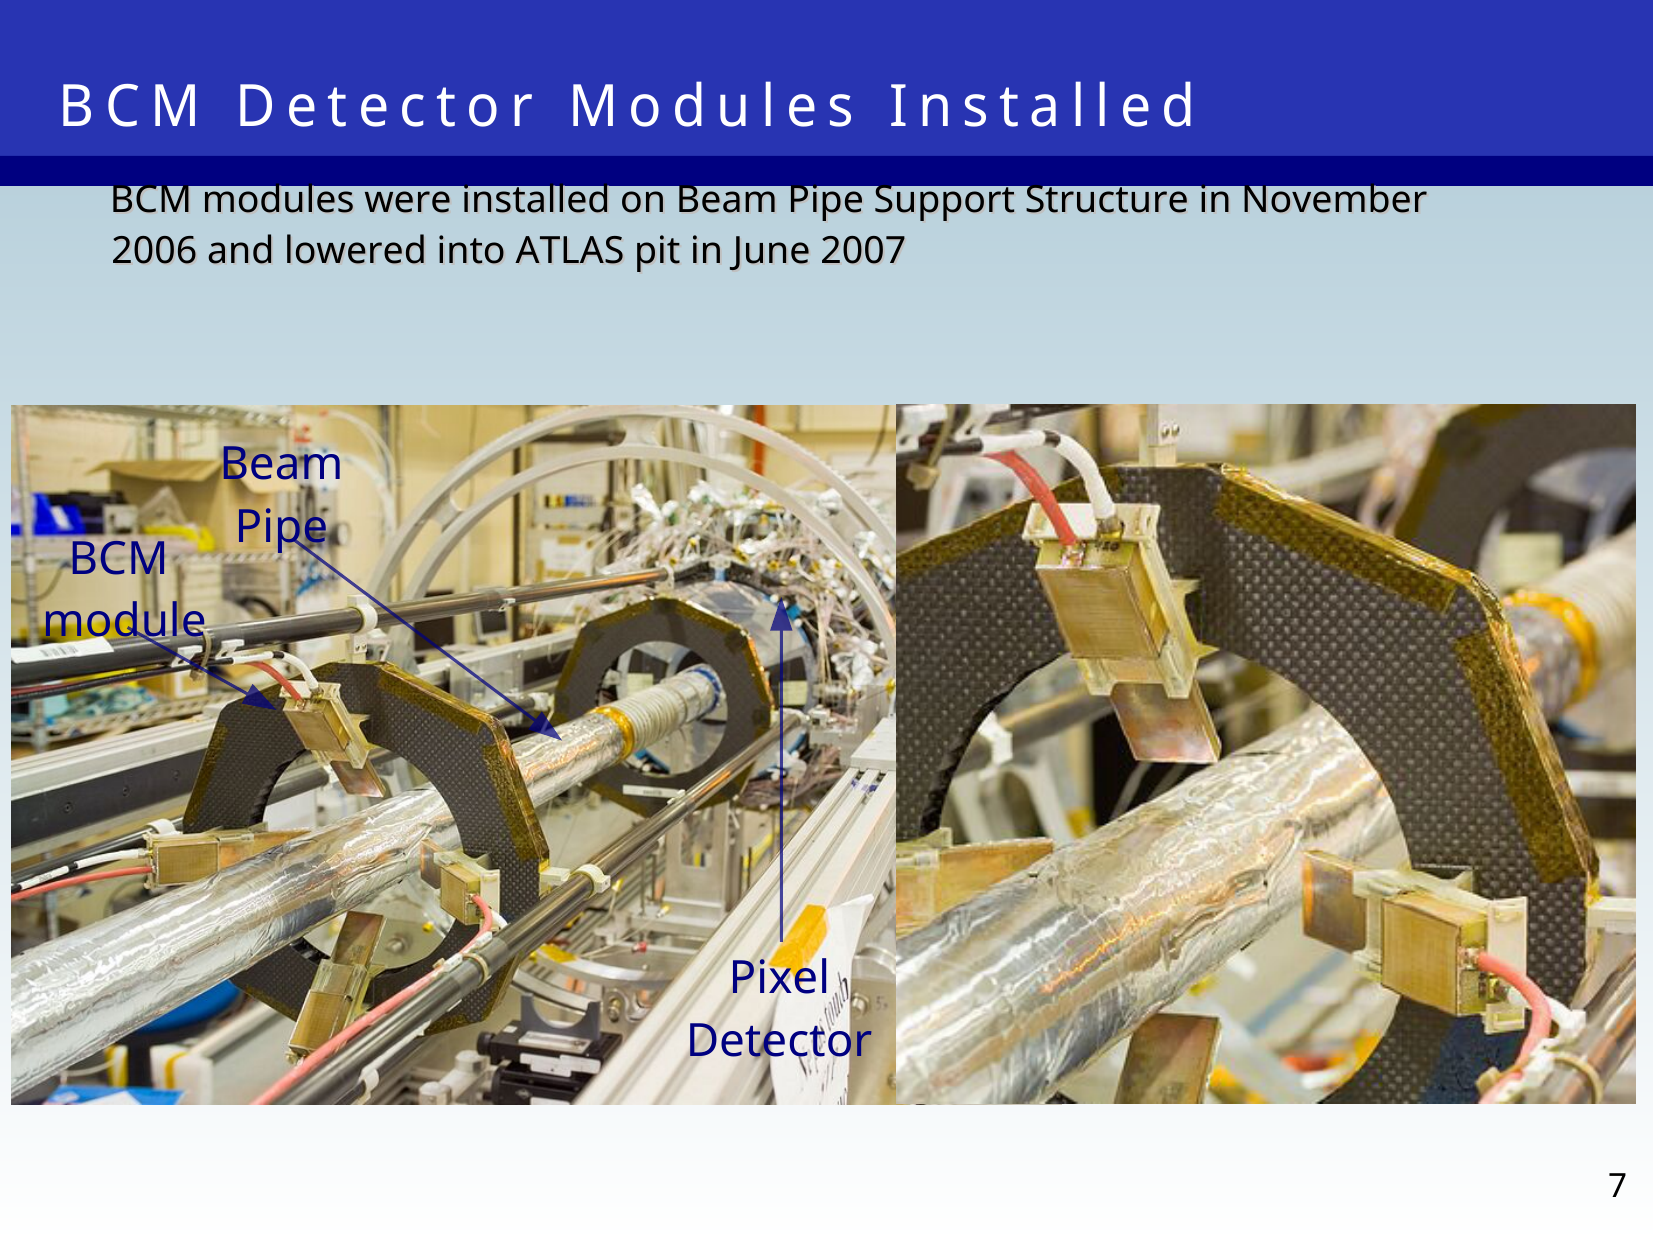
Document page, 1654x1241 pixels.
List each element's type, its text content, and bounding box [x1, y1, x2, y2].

text_box BCM module [27, 517, 208, 644]
text_box Beam Pipe [204, 423, 347, 549]
text_box Pixel Detector [671, 937, 871, 1063]
picture [11, 404, 1636, 1105]
subtitle BCM modules were installed on Beam Pipe Support Structure in November 2006 and lowered into ATLAS pit in June 2007 [28, 251, 1470, 368]
title BCM Detector Modules Installed [58, 29, 1613, 178]
